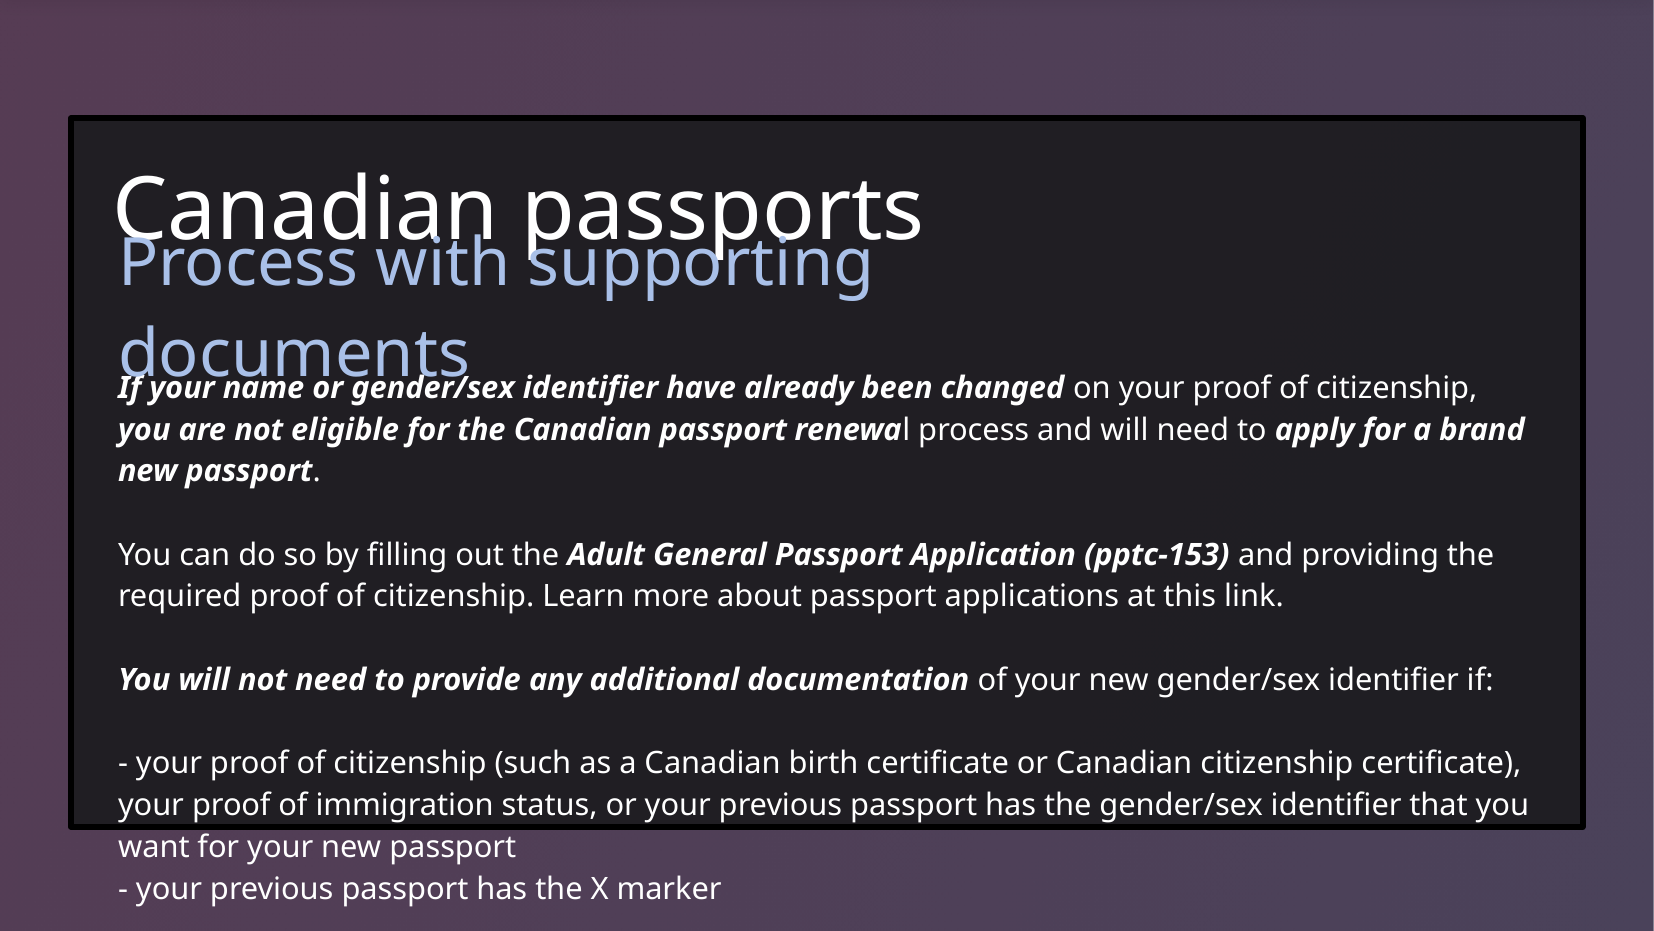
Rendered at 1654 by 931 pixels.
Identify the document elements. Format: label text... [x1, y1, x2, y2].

title Canadian passports [112, 153, 1223, 259]
text_box If your name or gender/sex identifier have already been changed on your proof of citizenship, you are not eligible for the Canadian passport renewal process and will need to apply for a brand new passport. You can do so by filling out the Adult General Passport Application (pptc-153) and providing the required proof of citizenship. Learn more about passport applications at this link. You will not need to provide any additional documentation of your new gender/sex identifier if: - your proof of citizenship (such as a Canadian birth certificate or Canadian citizenship certificate), your proof of immigration status, or your previous passport has the gender/sex identifier that you want for your new passport - your previous passport has the X marker [118, 365, 1536, 795]
text_box [70, 118, 1583, 827]
title Process with supporting documents [118, 253, 1211, 356]
picture [0, 0, 1654, 931]
